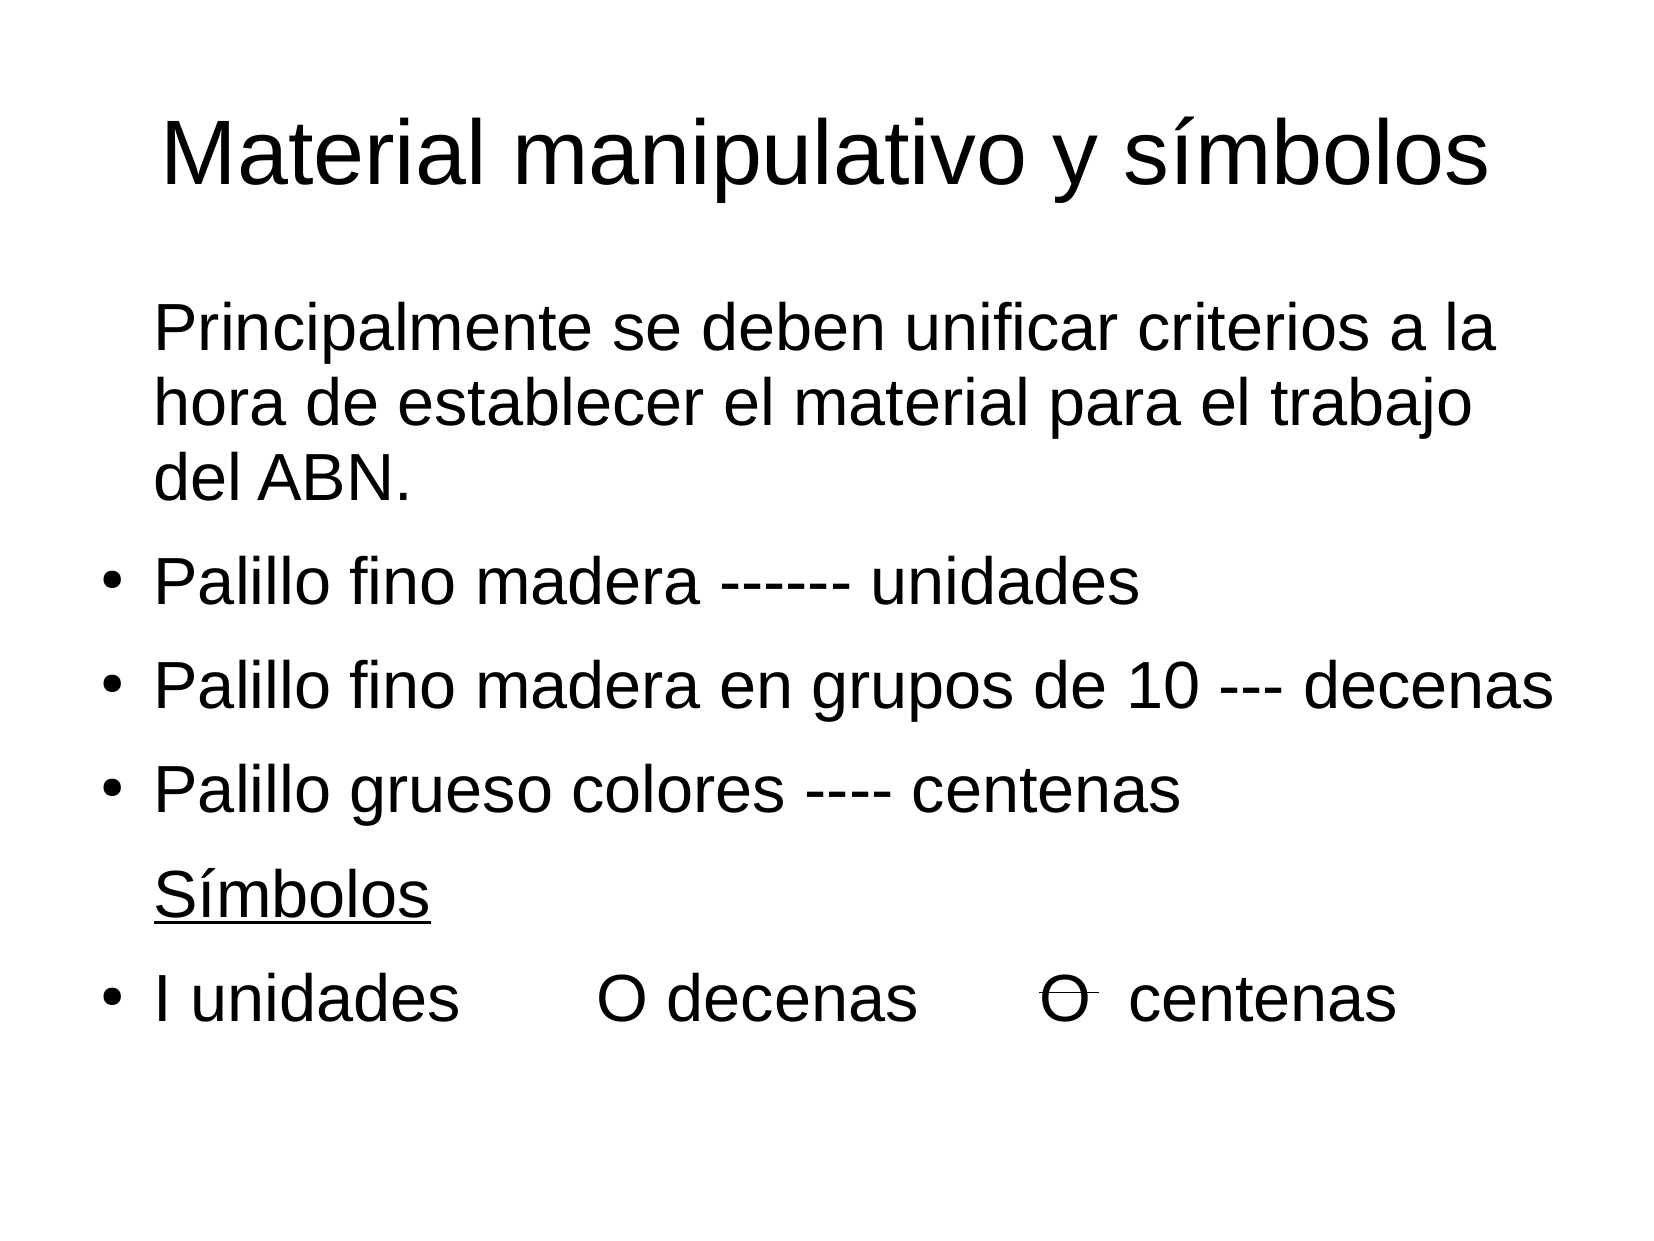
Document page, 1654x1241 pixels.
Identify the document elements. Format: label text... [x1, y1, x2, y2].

title Material manipulativo y símbolos [82, 49, 1571, 257]
list Principalmente se deben unificar criterios a la hora de establecer el material para el trabajo del ABN. Palillo fino madera ------ unidades Palillo fino madera en grupos de 10 --- decenas Palillo grueso colores ---- centenas Símbolos I unidades O decenas O centenas [82, 290, 1571, 1136]
